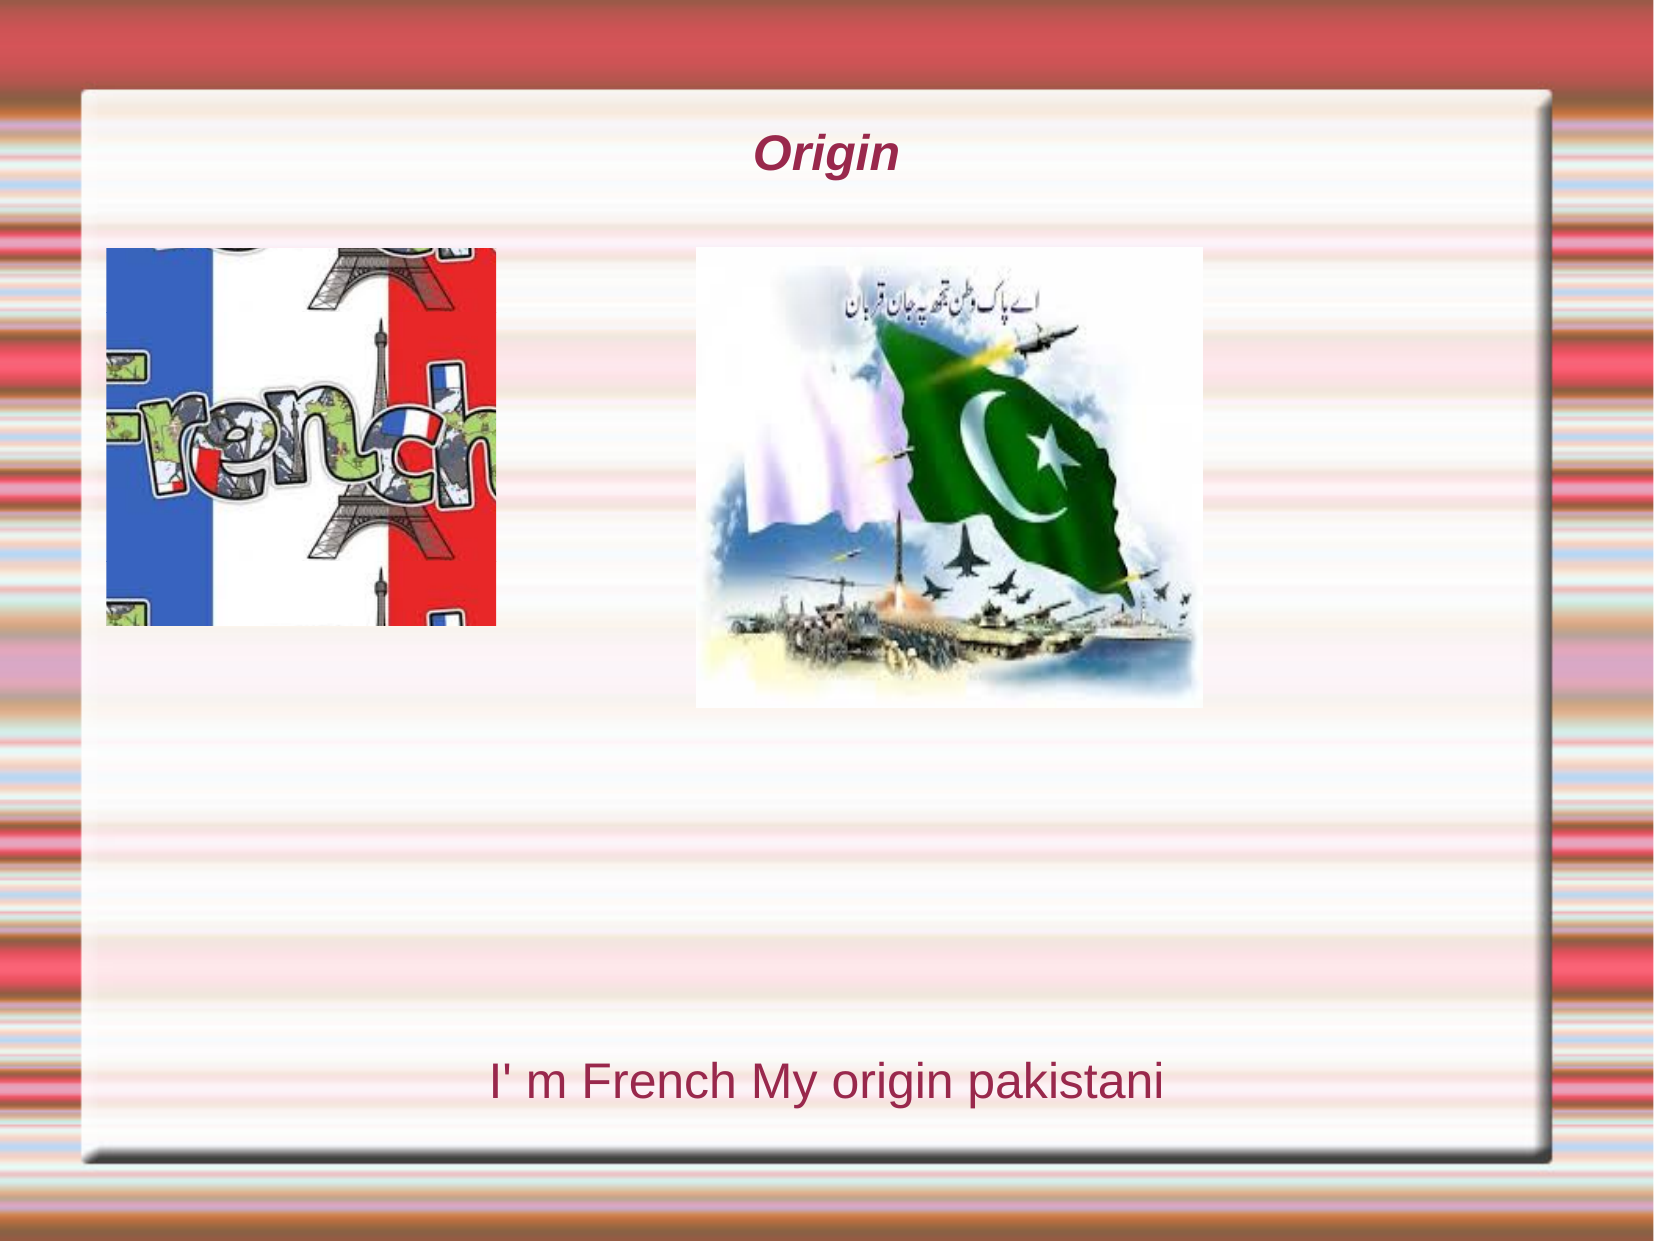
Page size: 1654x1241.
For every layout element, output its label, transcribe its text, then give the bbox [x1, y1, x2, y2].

subtitle I' m French My origin pakistani [82, 49, 1571, 1109]
picture [0, 0, 1654, 1241]
